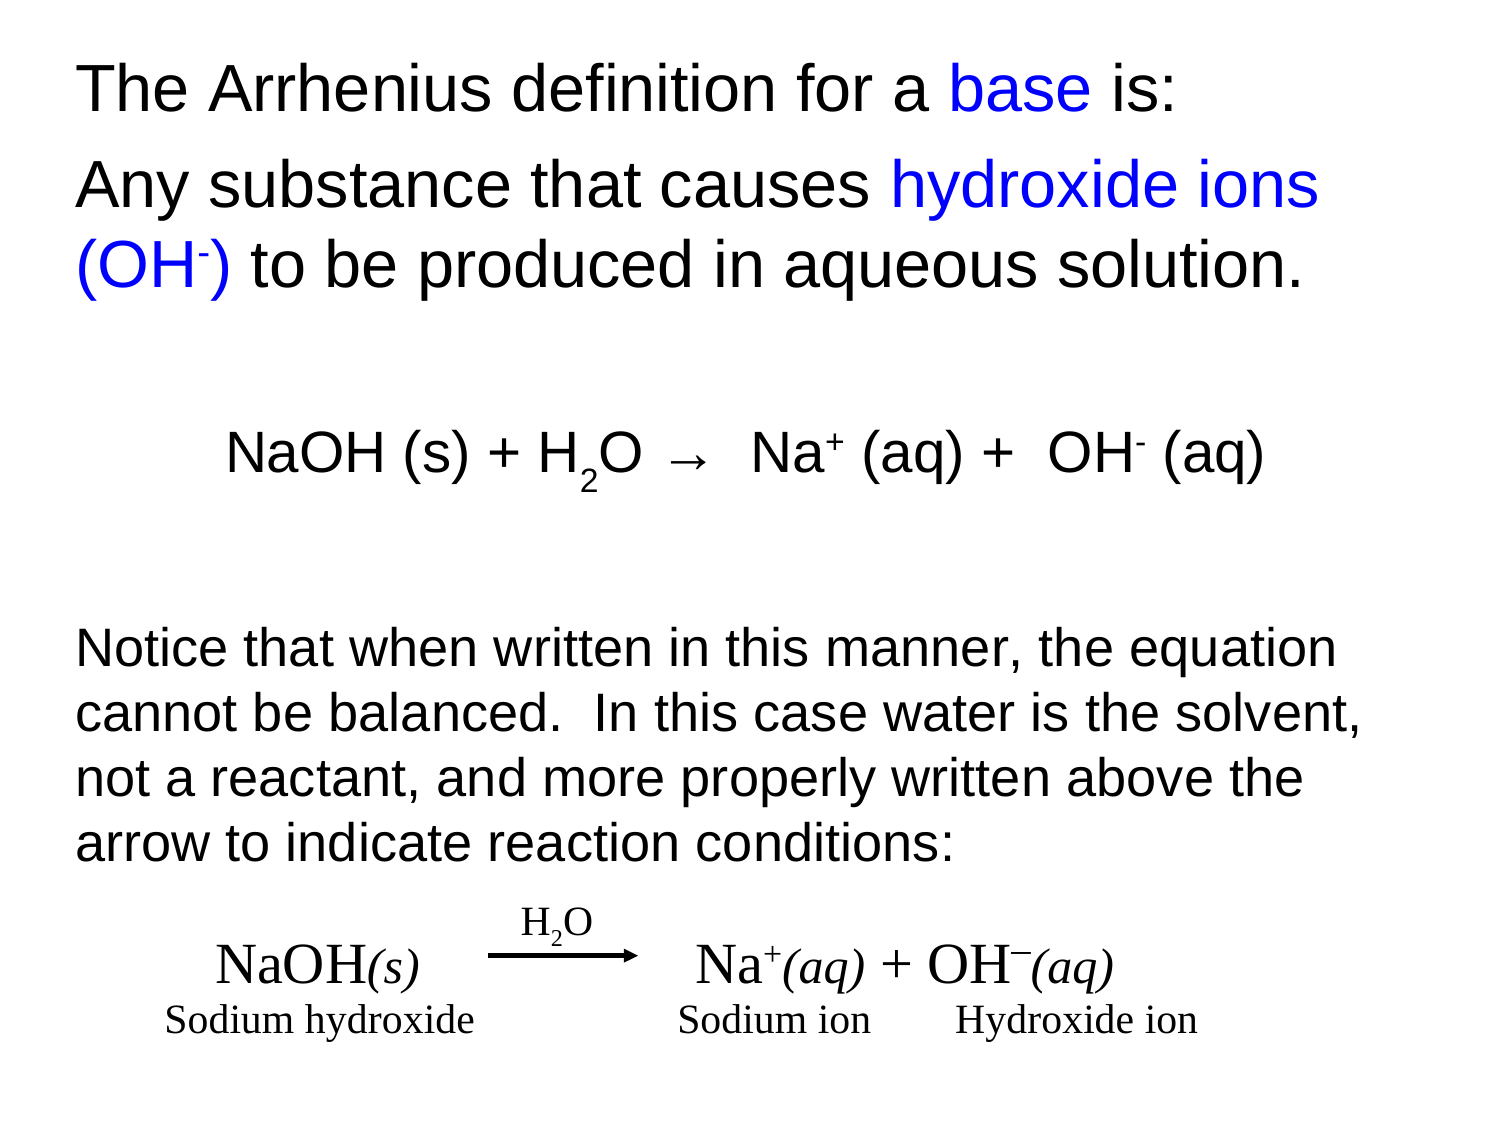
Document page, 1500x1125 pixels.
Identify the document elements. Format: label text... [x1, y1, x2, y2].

text_box NaOH(s) Na+(aq) + OH–(aq) [200, 908, 1338, 1005]
text_box H2O [505, 886, 609, 959]
text_box Sodium ion [662, 984, 887, 1051]
text_box NaOH(s) Na+(aq) + OH–(aq) [290, 947, 316, 981]
text_box NaOH(s) Na+(aq) + OH–(aq) [935, 947, 961, 981]
text_box Hydroxide ion [940, 983, 1214, 1050]
text_box NaOH(s) Na+(aq) + OH–(aq) [225, 950, 248, 983]
subtitle The Arrhenius definition for a base is: Any substance that causes hydroxide ions (OH-) to be produced in aqueous solution. NaOH (s) + H2O → Na+ (aq) + OH- (aq) Notice that when written in this manner, the equation cannot be balanced. In this case water is the solvent, not a reactant, and more properly written above the arrow to indicate reaction conditions: [75, 29, 1426, 1051]
text_box Sodium hydroxide [149, 983, 491, 1050]
